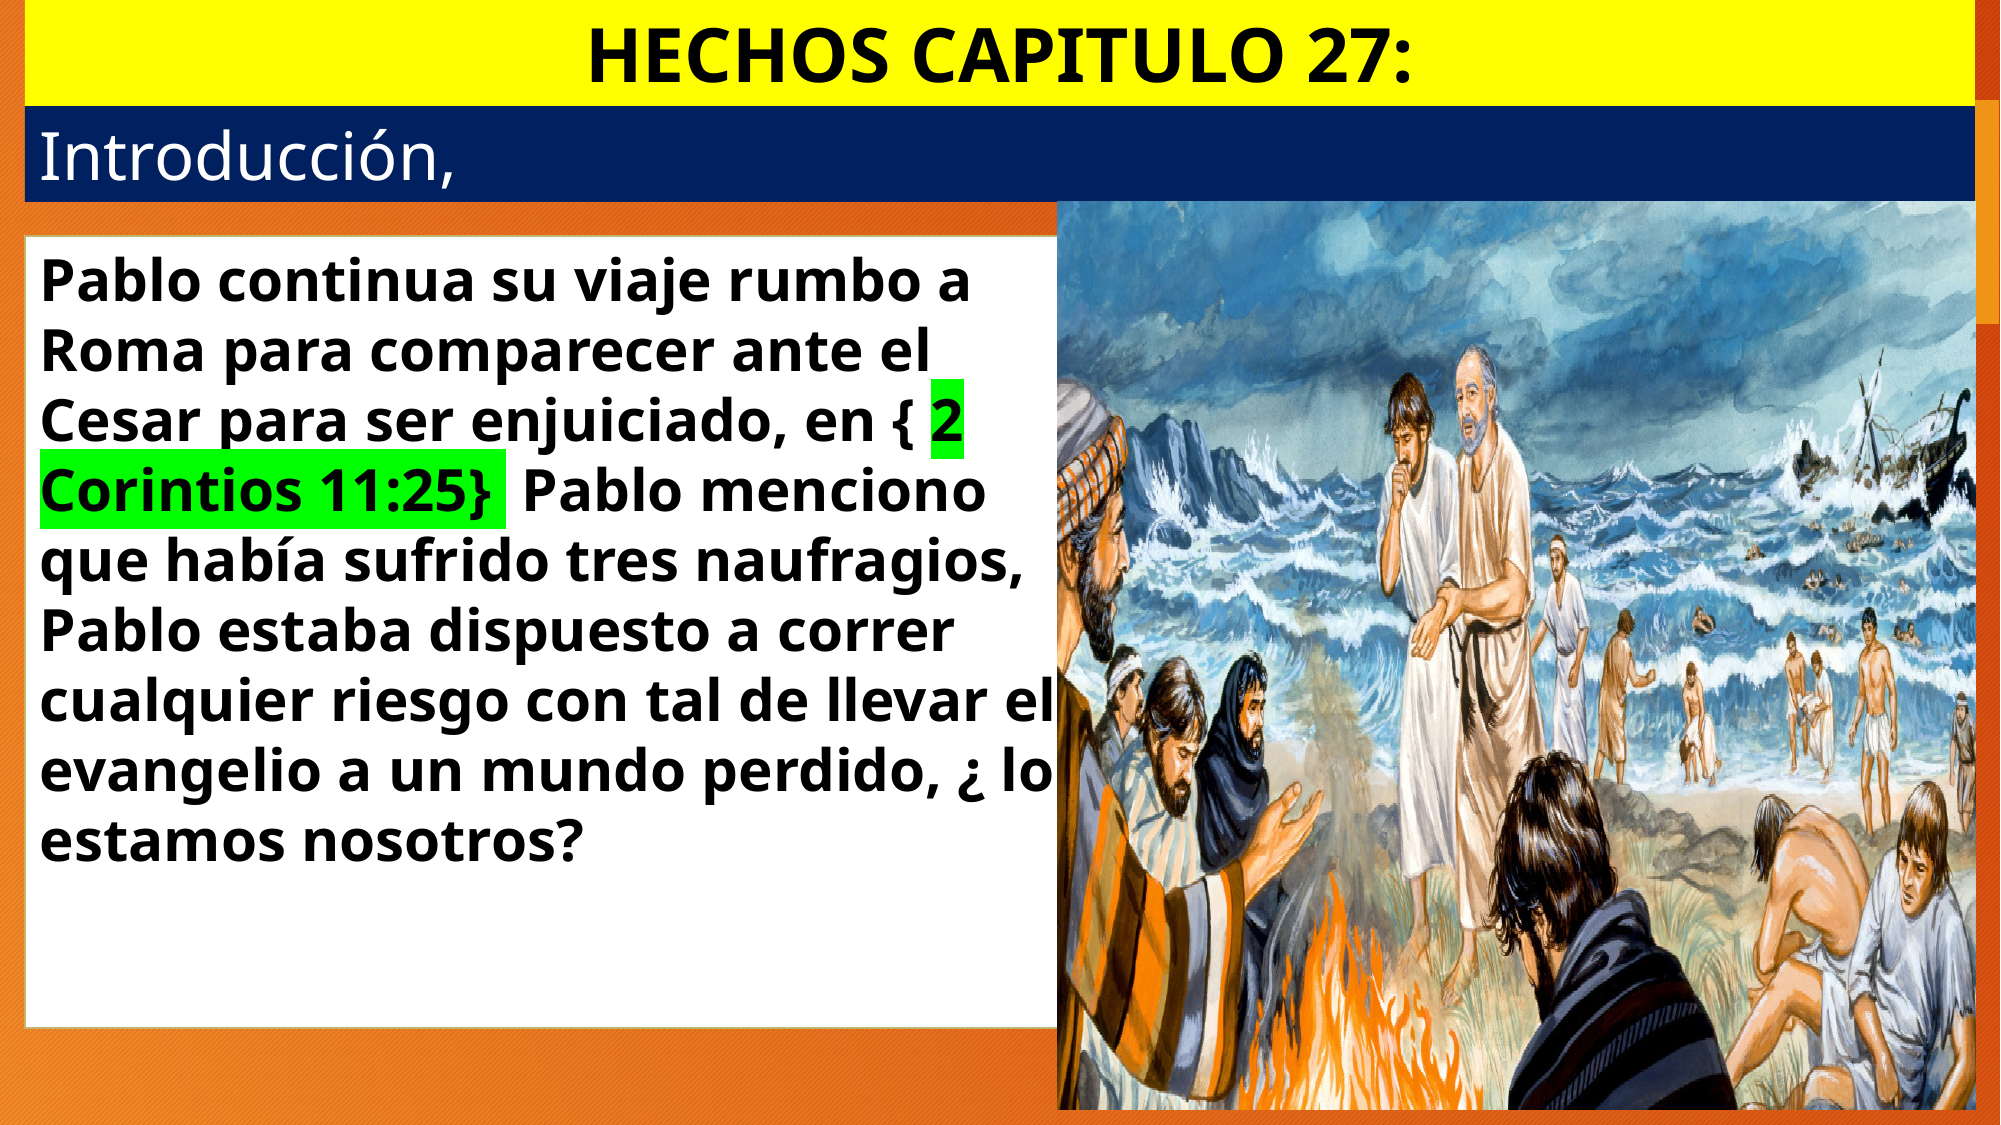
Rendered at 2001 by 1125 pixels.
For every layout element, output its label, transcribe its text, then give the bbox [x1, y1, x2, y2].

text_box Pablo continua su viaje rumbo a Roma para comparecer ante el Cesar para ser enjuiciado, en { 2 Corintios 11:25} Pablo menciono que había sufrido tres naufragios, Pablo estaba dispuesto a correr cualquier riesgo con tal de llevar el evangelio a un mundo perdido, ¿ lo estamos nosotros? [24, 235, 1057, 1029]
text_box Introducción, [24, 106, 1975, 202]
picture [1057, 201, 1976, 1110]
text_box HECHOS CAPITULO 27: [24, 0, 1975, 106]
